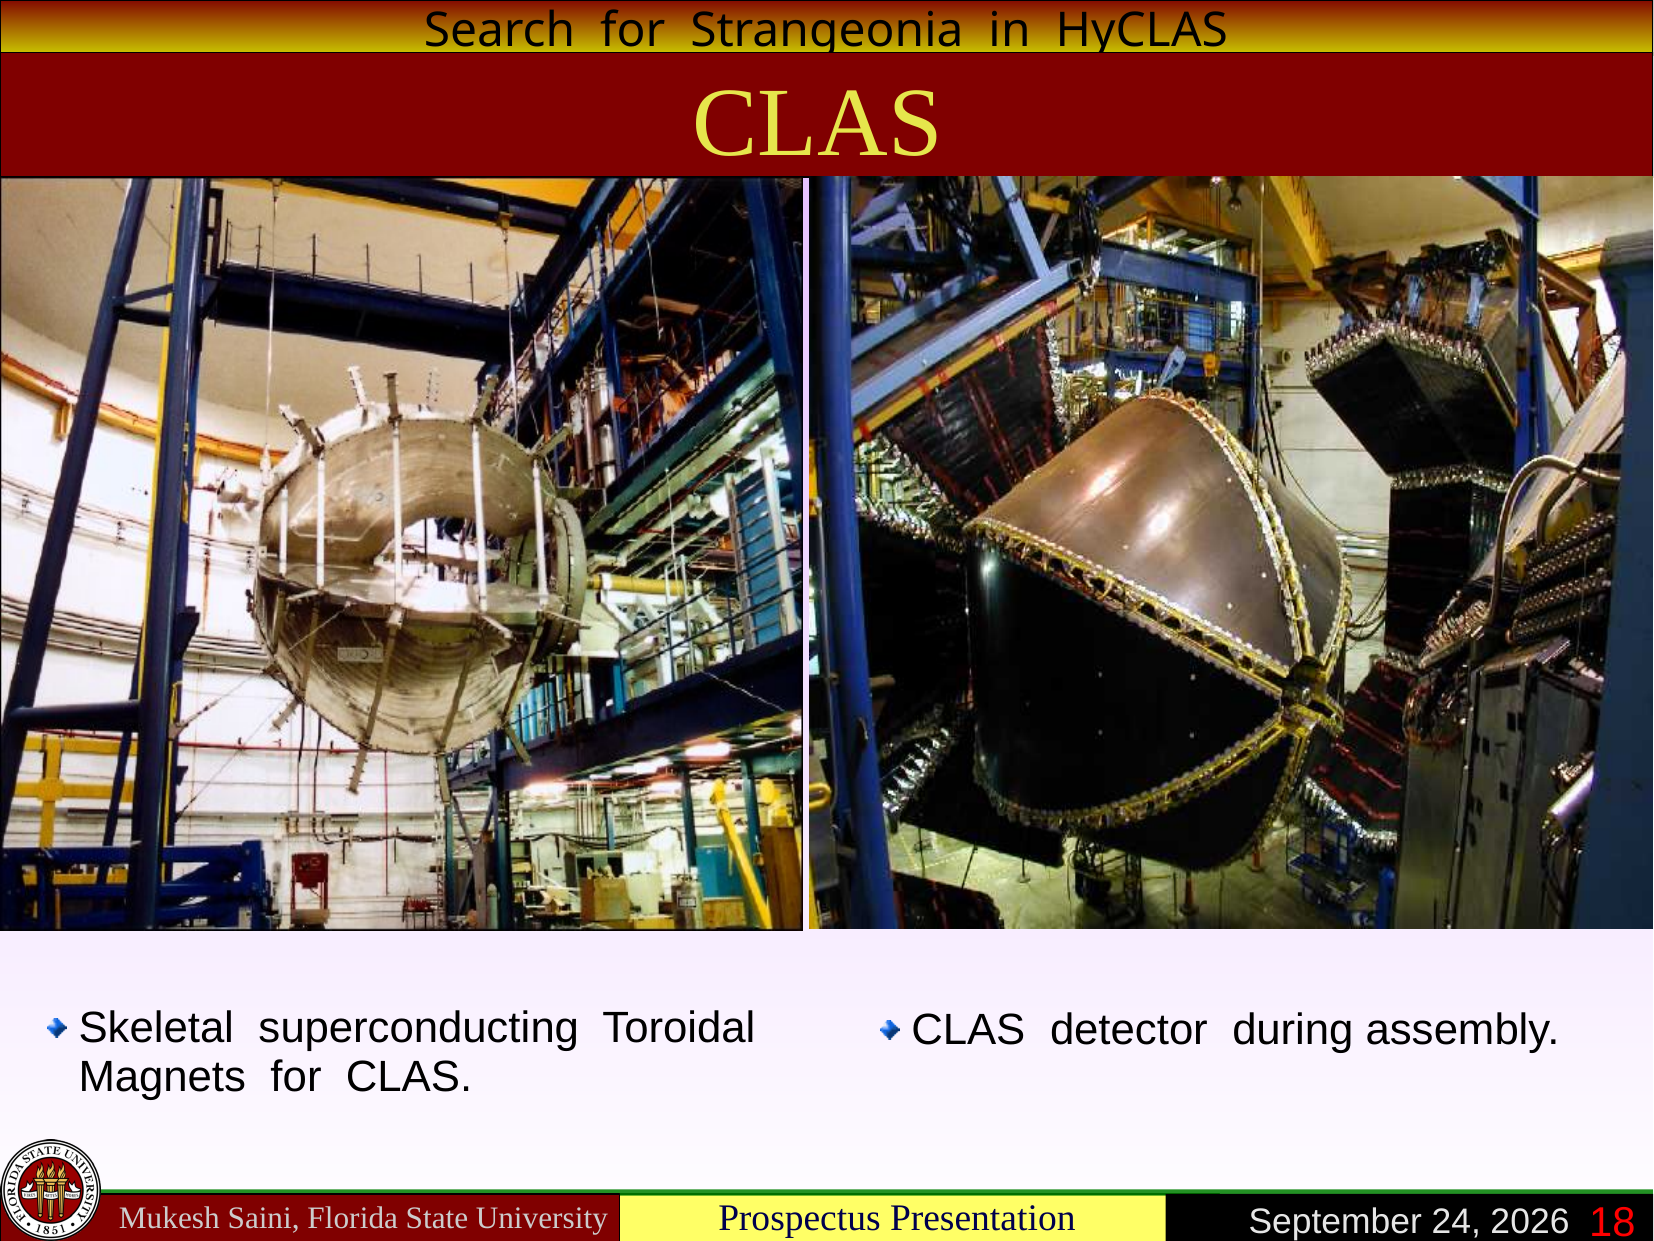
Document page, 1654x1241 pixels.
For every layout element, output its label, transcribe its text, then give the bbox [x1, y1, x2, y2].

picture [809, 176, 1653, 929]
text_box Skeletal superconducting Toroidal Magnets for CLAS. [32, 995, 784, 1109]
picture [0, 177, 803, 931]
text_box CLAS detector during assembly. [865, 998, 1576, 1062]
picture [0, 1139, 101, 1241]
text_box CLAS [677, 60, 976, 185]
